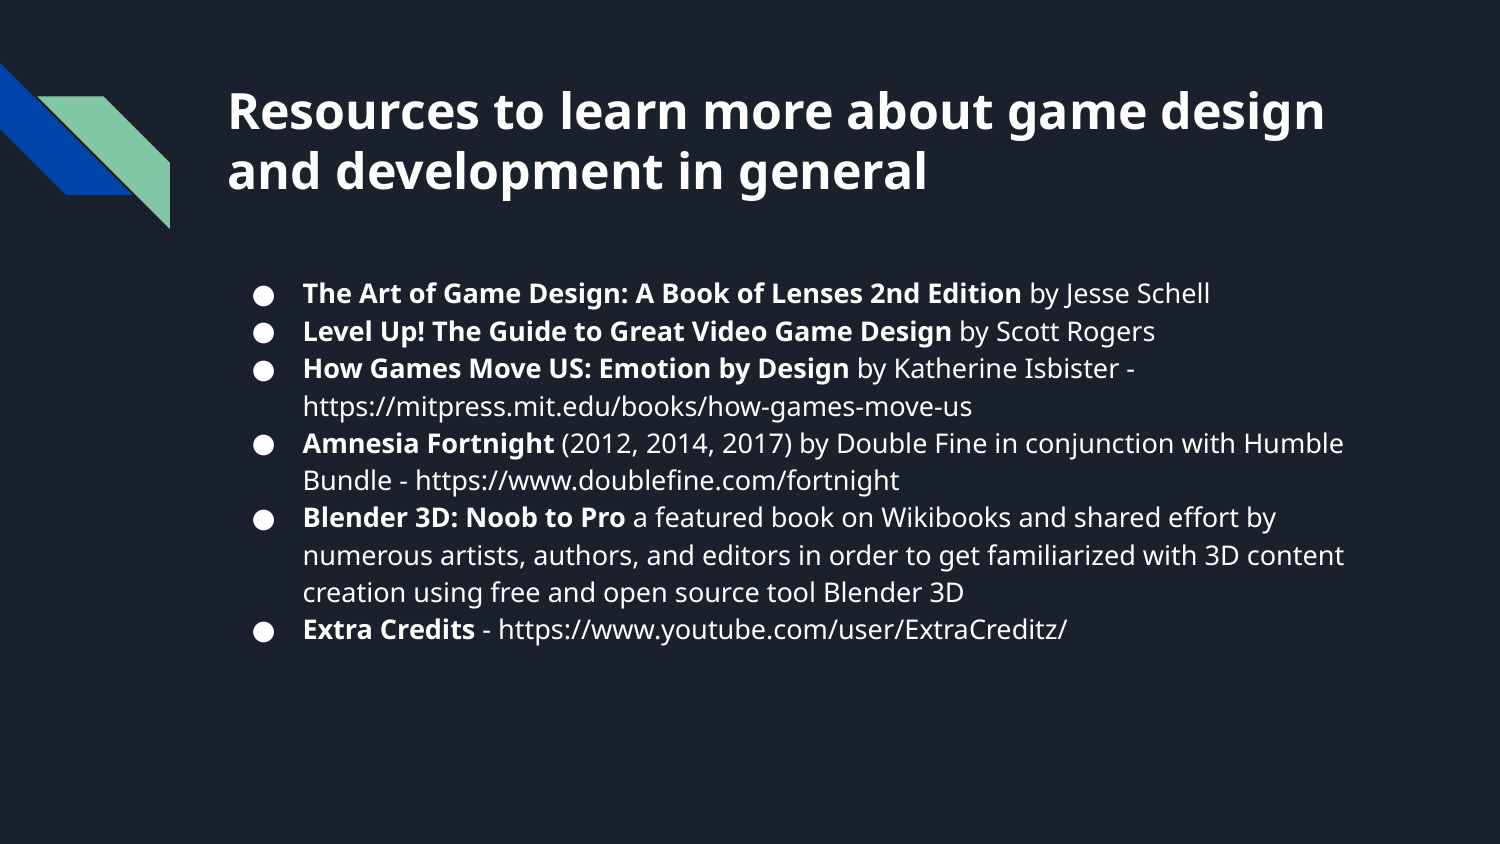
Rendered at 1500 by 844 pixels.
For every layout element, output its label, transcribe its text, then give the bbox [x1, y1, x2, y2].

text_box The Art of Game Design: A Book of Lenses 2nd Edition by Jesse Schell Level Up! The Guide to Great Video Game Design by Scott Rogers How Games Move US: Emotion by Design by Katherine Isbister - https://mitpress.mit.edu/books/how-games-move-us Amnesia Fortnight (2012, 2014, 2017) by Double Fine in conjunction with Humble Bundle - https://www.doublefine.com/fortnight Blender 3D: Noob to Pro a featured book on Wikibooks and shared effort by numerous artists, authors, and editors in order to get familiarized with 3D content creation using free and open source tool Blender 3D Extra Credits - https://www.youtube.com/user/ExtraCreditz/ [212, 257, 1368, 735]
text_box Resources to learn more about game design and development in general [212, 64, 1368, 215]
